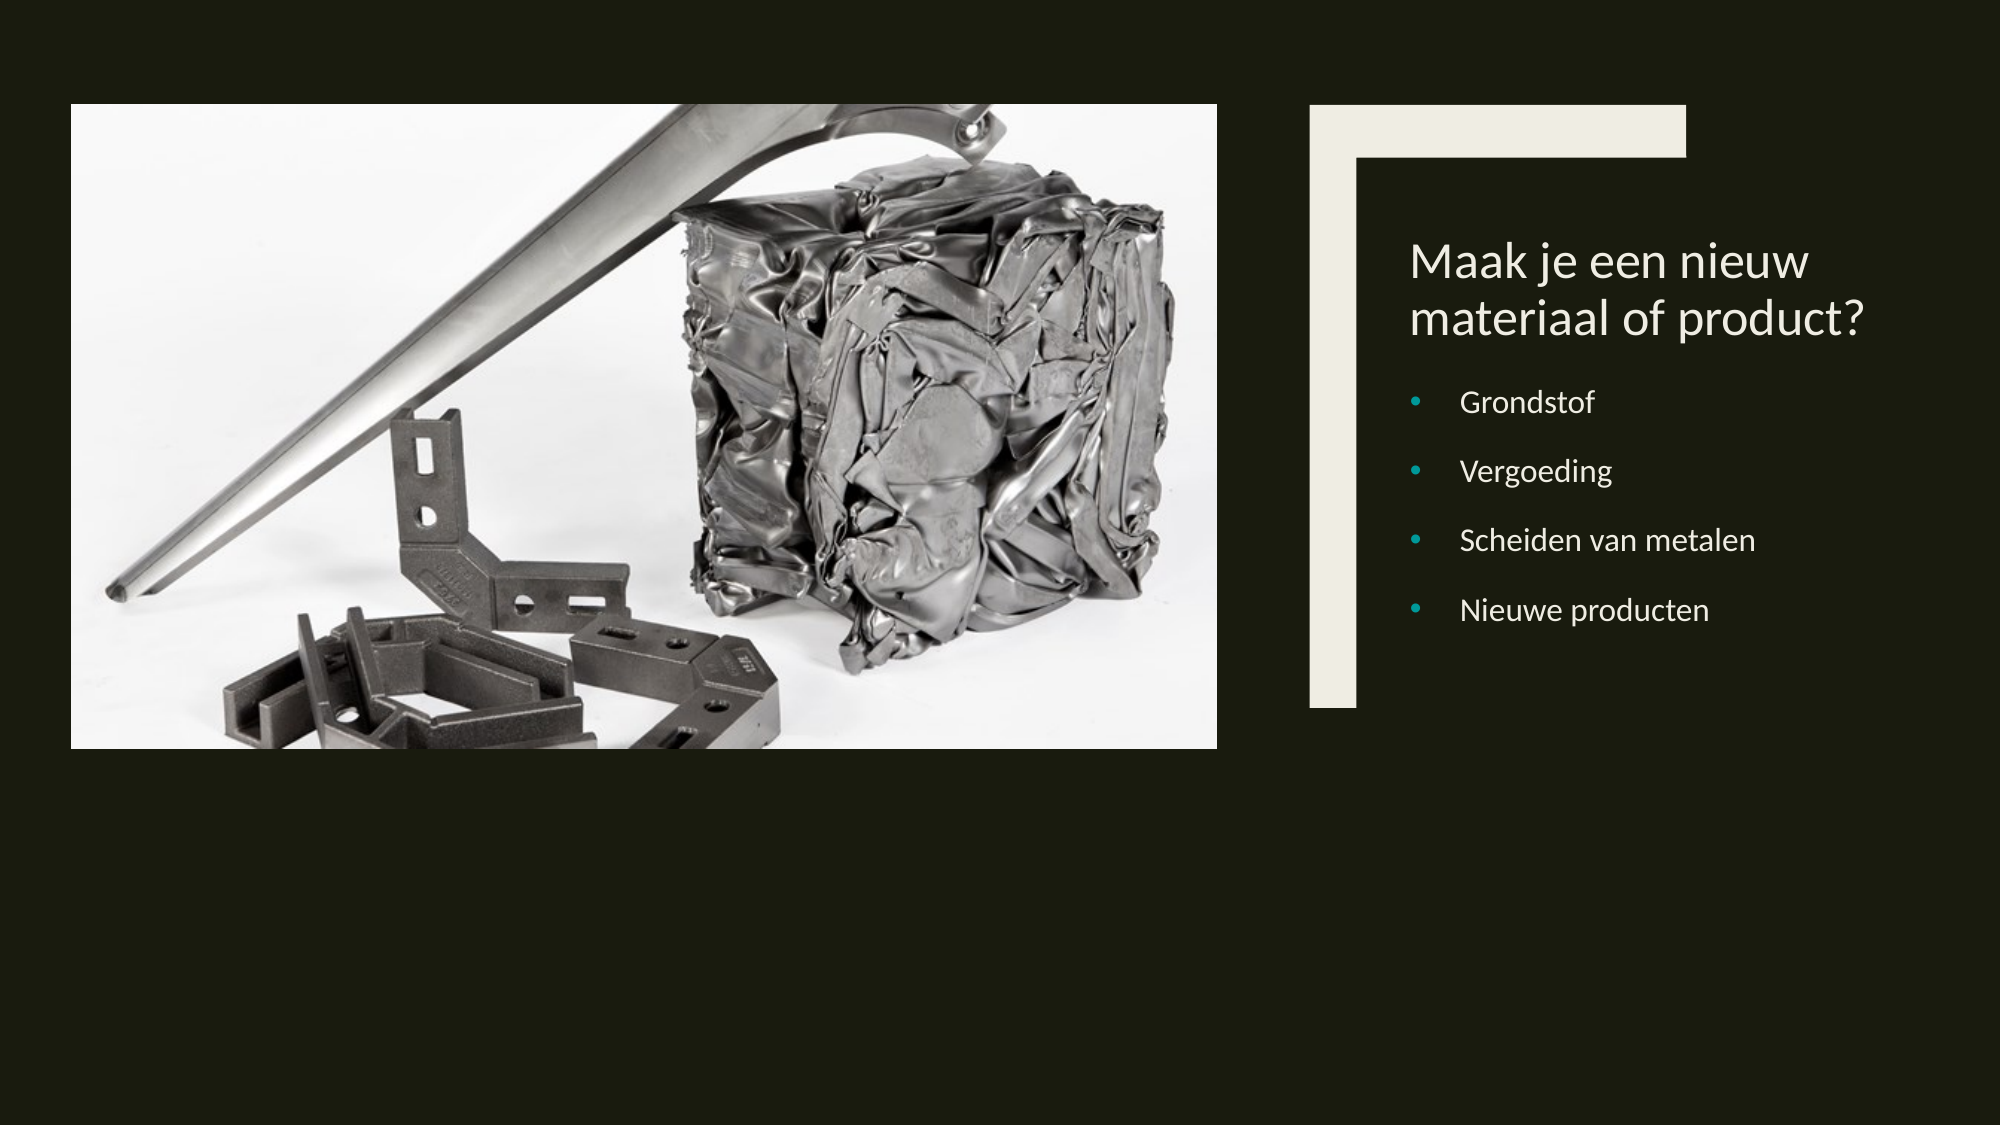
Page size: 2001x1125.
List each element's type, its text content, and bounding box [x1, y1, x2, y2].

title Maak je een nieuw materiaal of product? [1389, 182, 1891, 357]
text_box [0, 0, 2000, 1125]
picture [71, 104, 1217, 749]
list Grondstof Vergoeding Scheiden van metalen Nieuwe producten [1389, 375, 1891, 1021]
